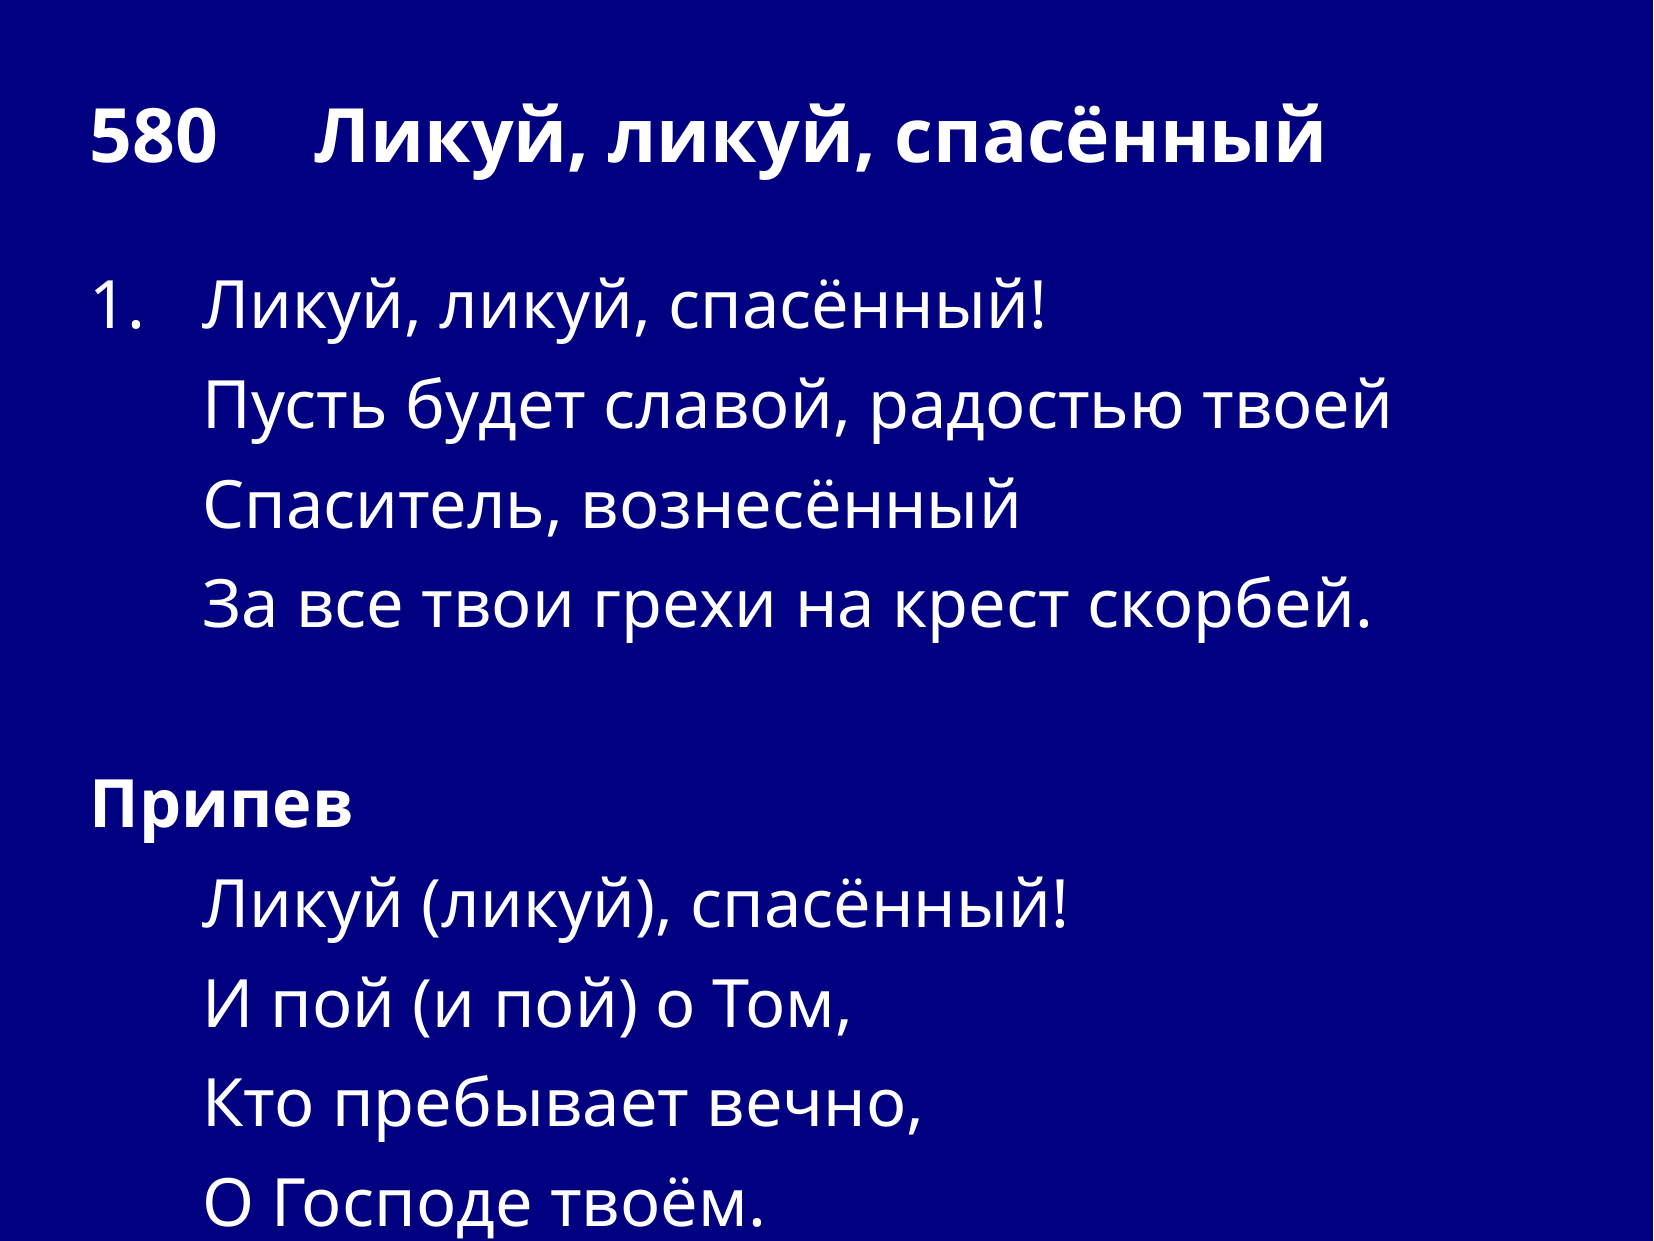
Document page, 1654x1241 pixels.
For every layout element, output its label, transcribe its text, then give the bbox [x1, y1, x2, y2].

text_box 580 Ликуй, ликуй, спасённый [75, 75, 1576, 188]
text_box 1. Ликуй, ликуй, спасённый! Пусть будет славой, радостью твоей Спаситель, вознесённый За все твои грехи на крест скорбей. Припев Ликуй (ликуй), спасённый! И пой (и пой) о Том, Кто пребывает вечно, О Господе твоём. [75, 188, 1576, 1163]
